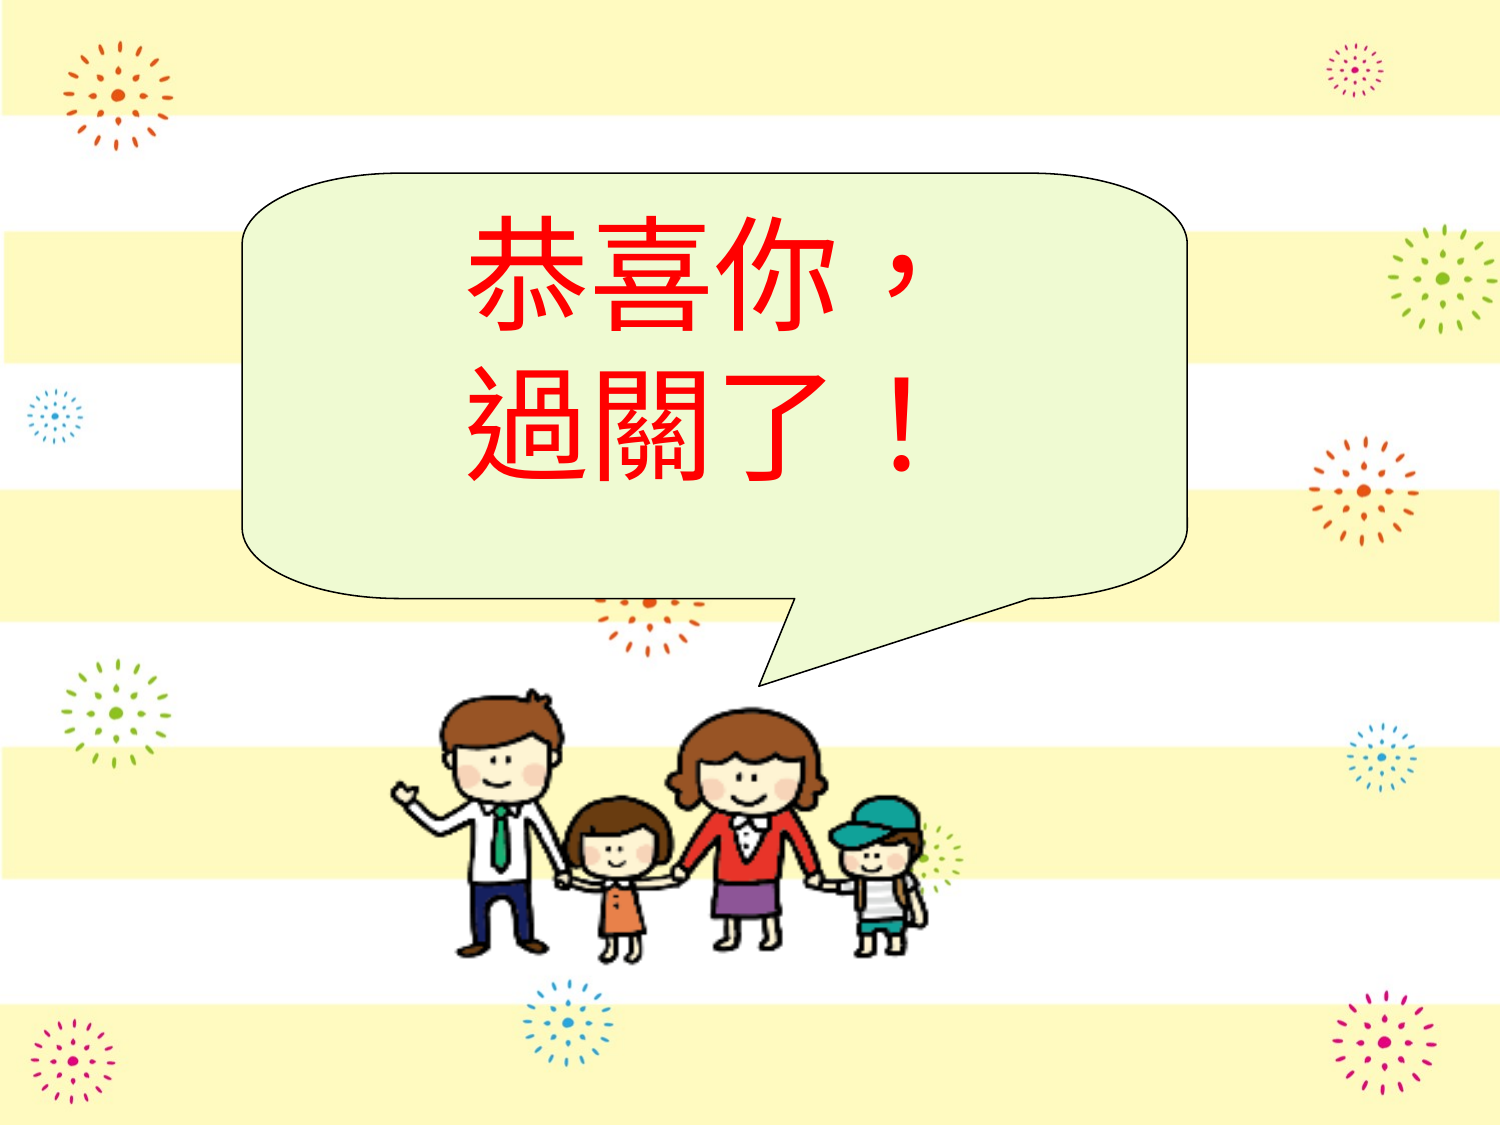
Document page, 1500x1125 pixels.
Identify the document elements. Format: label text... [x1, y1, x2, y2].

picture [0, 0, 1500, 1125]
text_box 恭喜你， 過關了！ [242, 173, 1188, 687]
